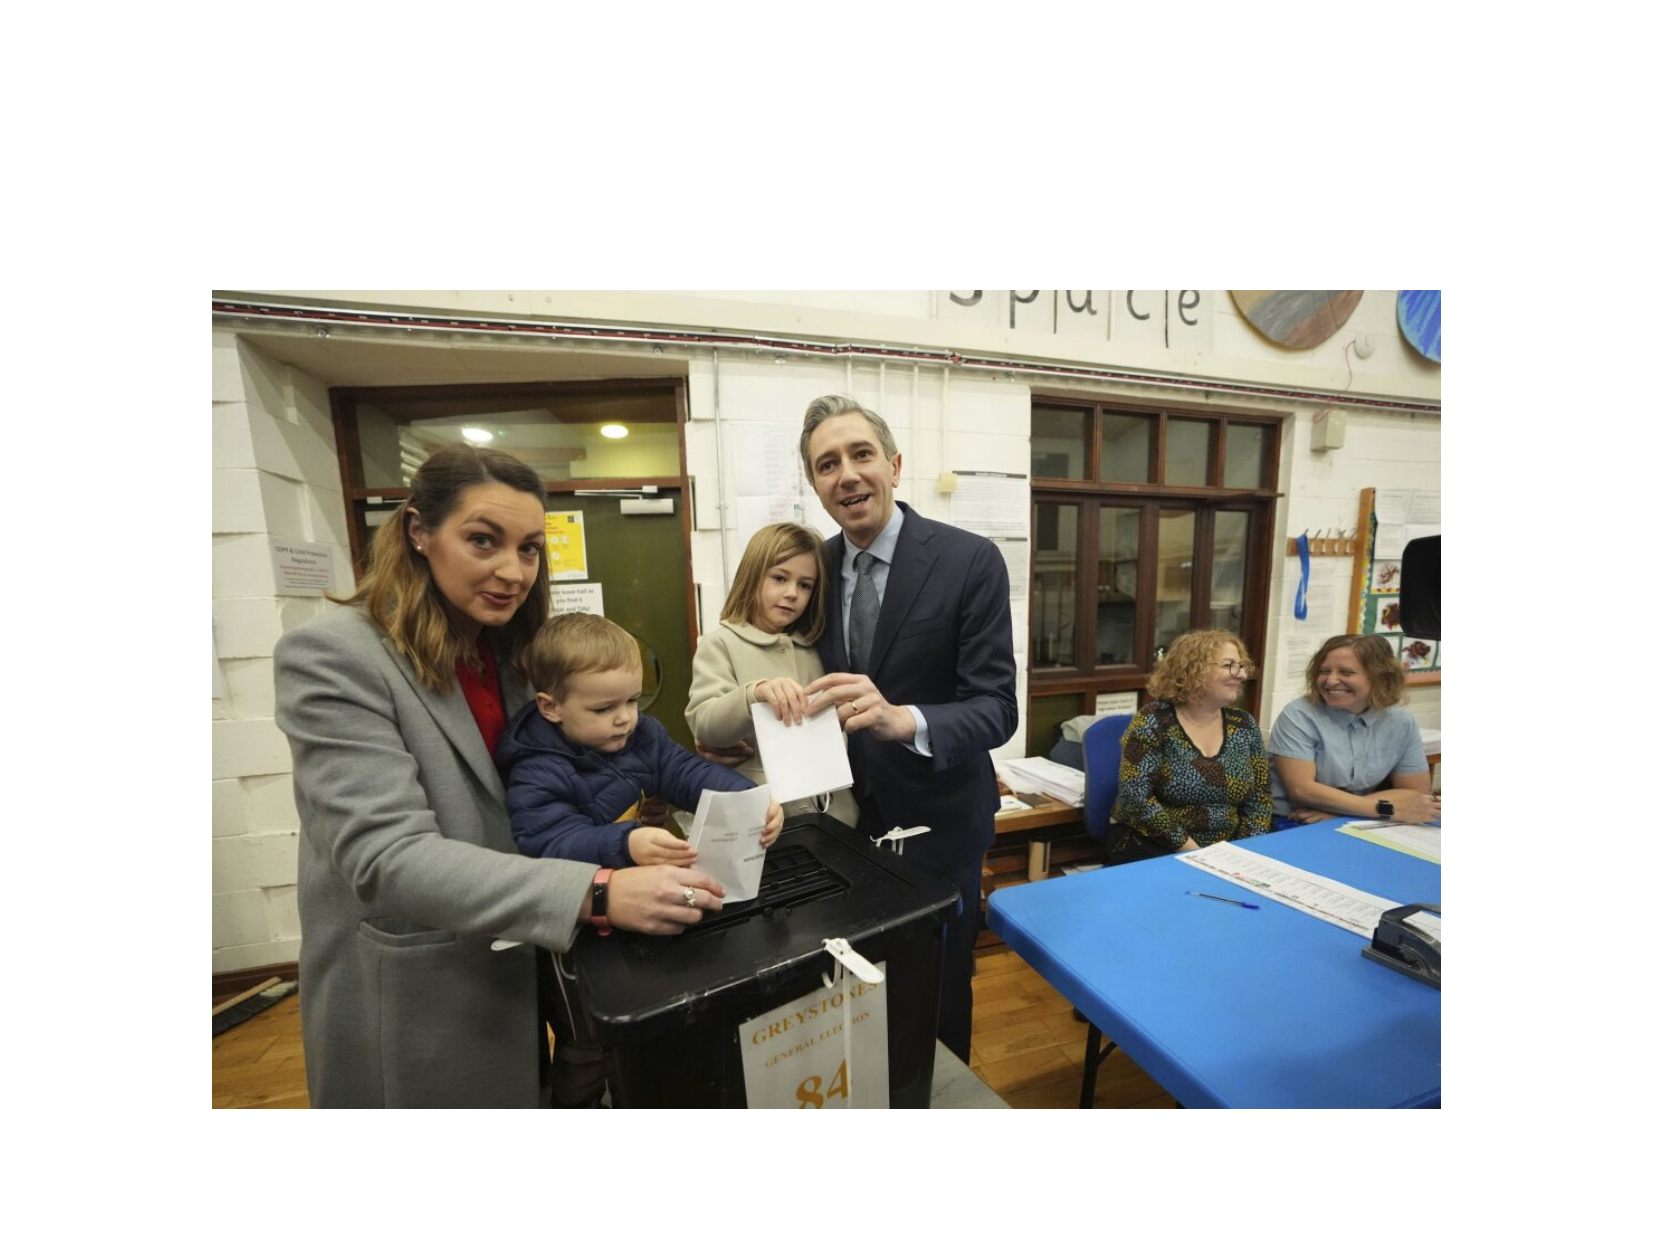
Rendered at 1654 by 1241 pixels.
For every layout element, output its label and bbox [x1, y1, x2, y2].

picture [212, 290, 1441, 1109]
